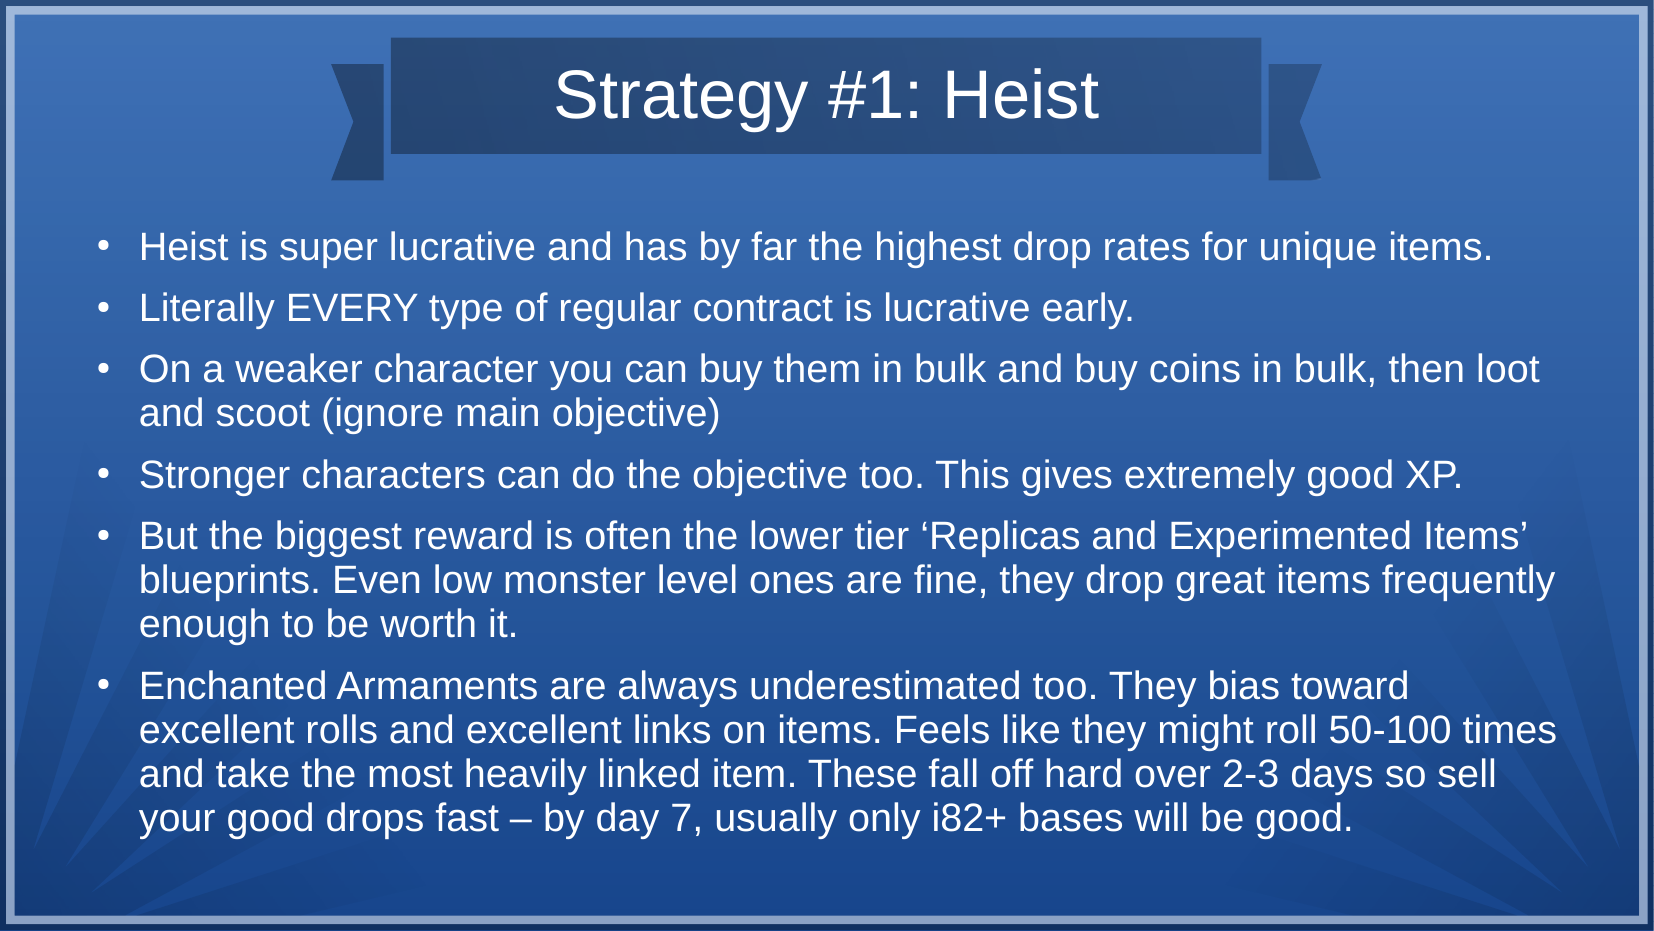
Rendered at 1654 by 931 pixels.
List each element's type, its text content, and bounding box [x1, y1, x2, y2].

list Heist is super lucrative and has by far the highest drop rates for unique items. Literally EVERY type of regular contract is lucrative early. On a weaker character you can buy them in bulk and buy coins in bulk, then loot and scoot (ignore main objective) Stronger characters can do the objective too. This gives extremely good XP. But the biggest reward is often the lower tier ‘Replicas and Experimented Items’ blueprints. Even low monster level ones are fine, they drop great items frequently enough to be worth it. Enchanted Armaments are always underestimated too. They bias toward excellent rolls and excellent links on items. Feels like they might roll 50-100 times and take the most heavily linked item. These fall off hard over 2-3 days so sell your good drops fast – by day 7, usually only i82+ bases will be good. [82, 224, 1571, 848]
title Strategy #1: Heist [389, 35, 1264, 154]
